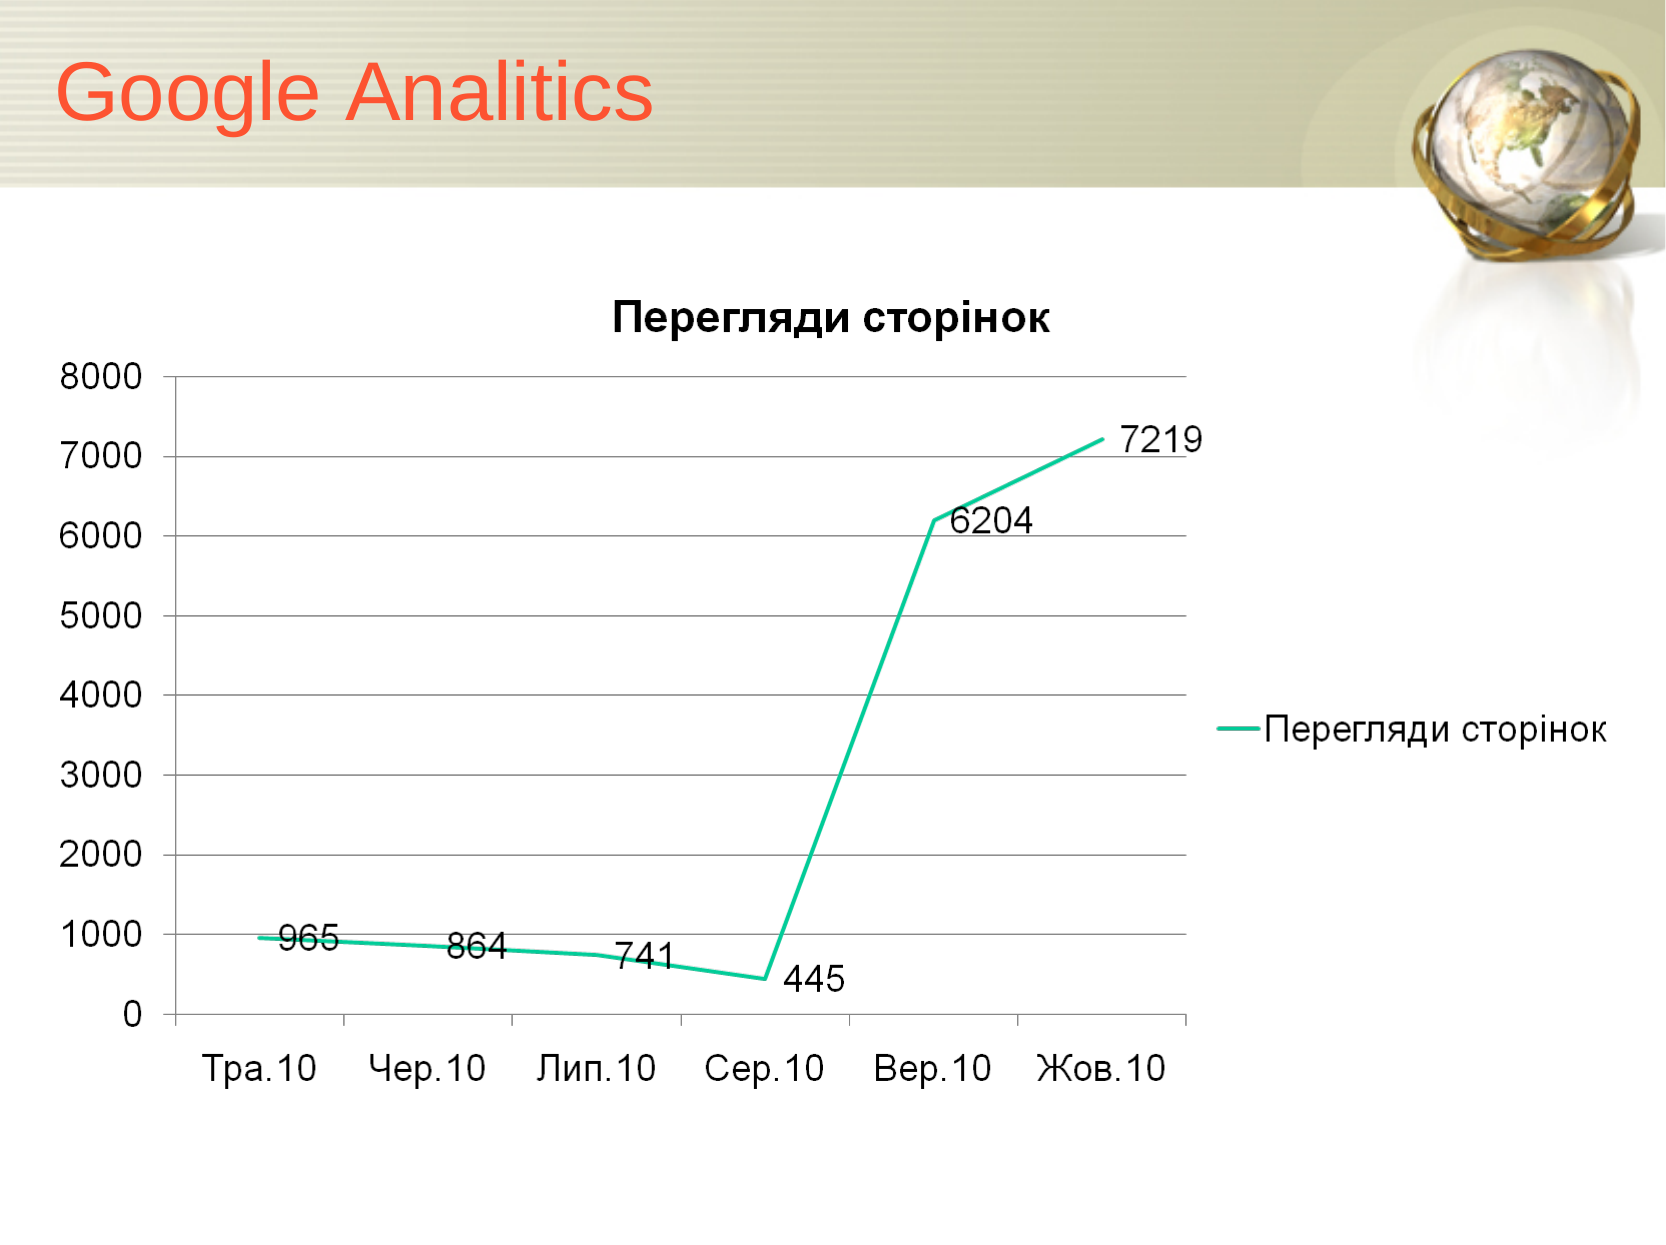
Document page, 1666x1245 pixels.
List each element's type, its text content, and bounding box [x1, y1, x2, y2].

text_box [37, 275, 1626, 1113]
picture [0, 0, 1666, 1245]
title Google Analitics [37, 12, 1388, 163]
